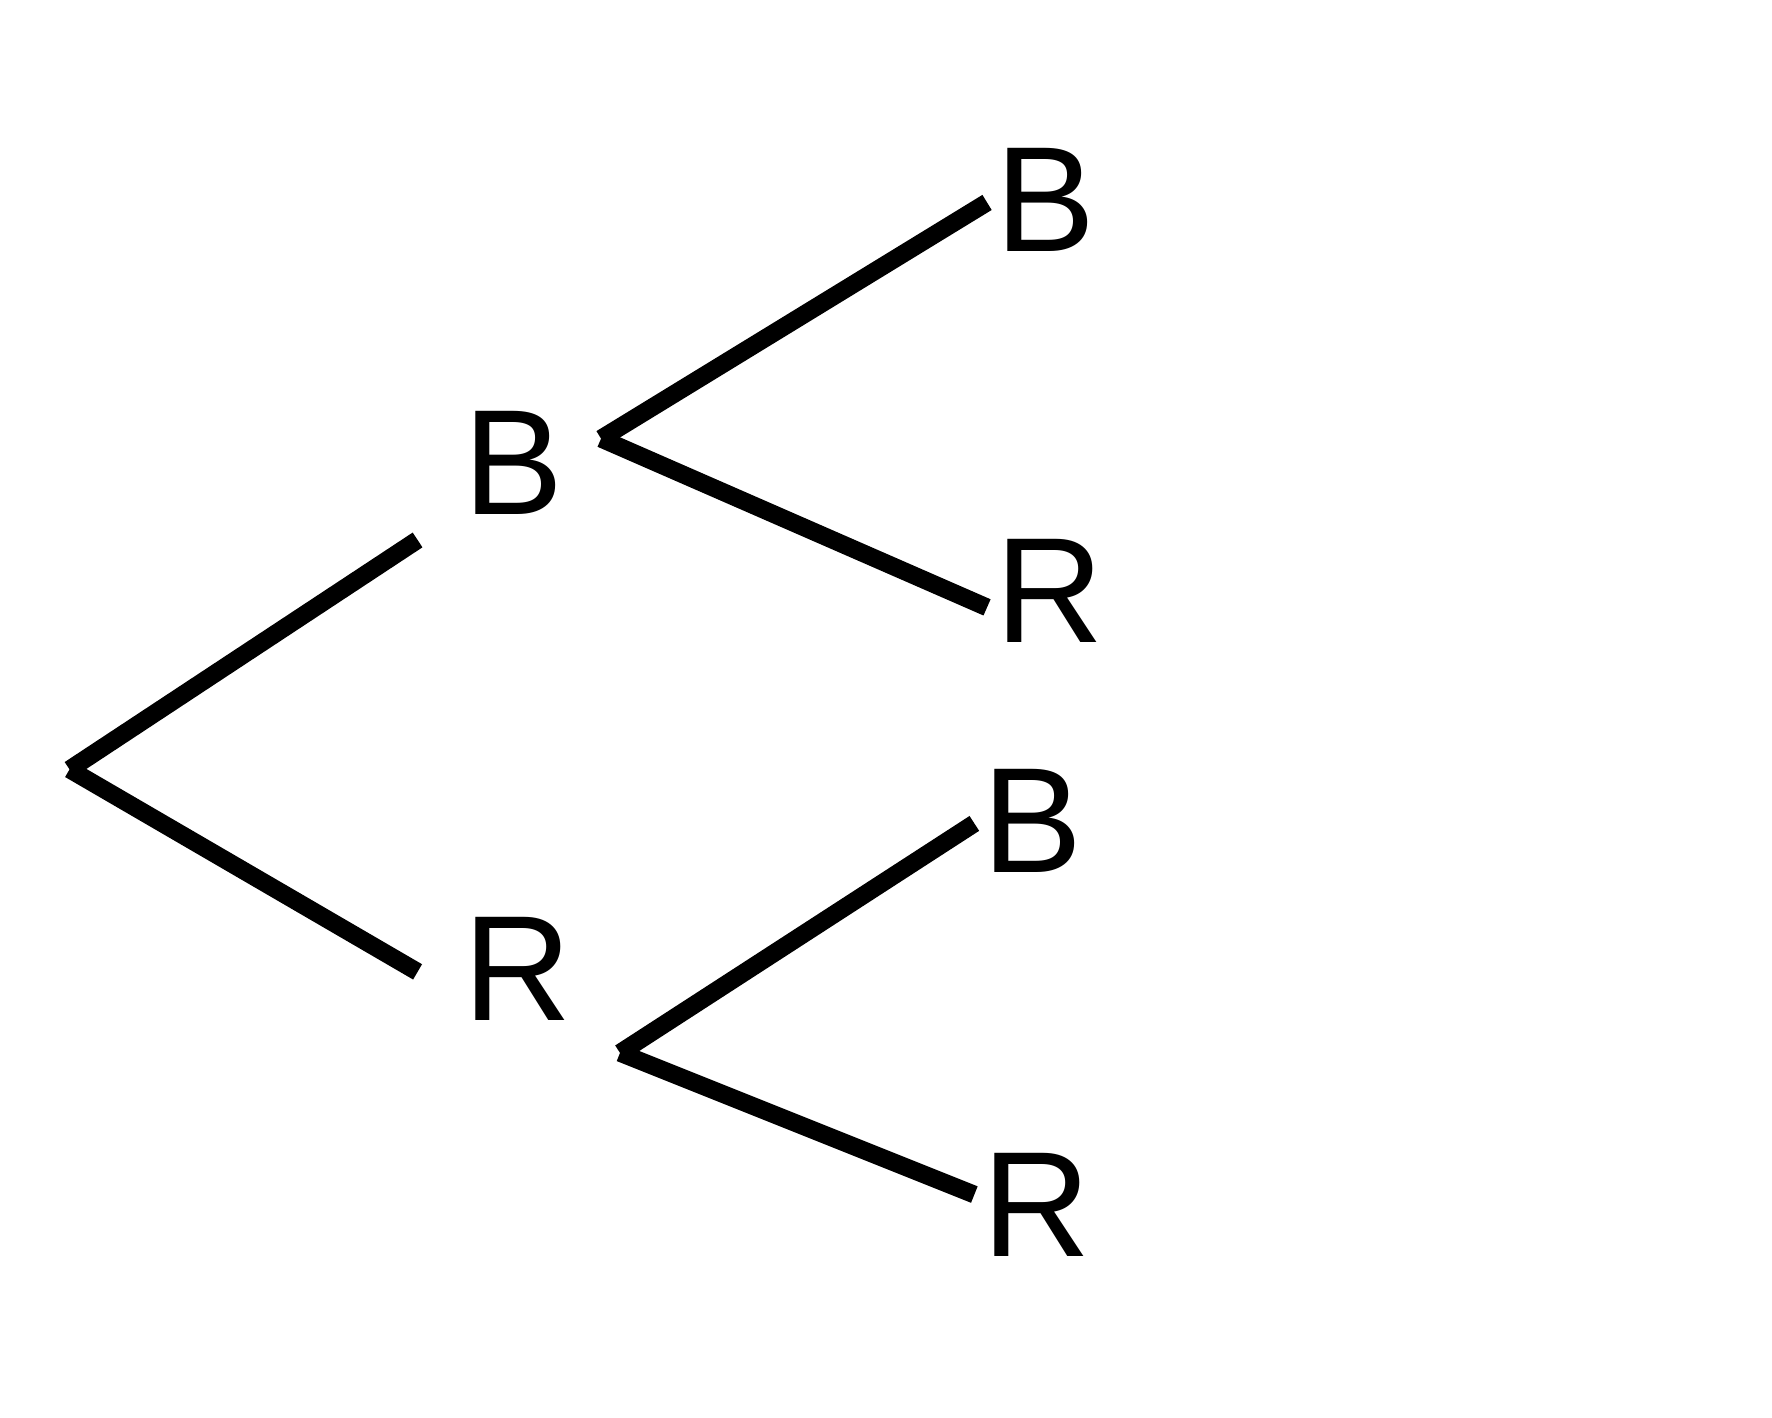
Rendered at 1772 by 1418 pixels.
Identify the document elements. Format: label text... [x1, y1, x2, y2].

text_box R [449, 877, 608, 1086]
text_box R [968, 1113, 1127, 1323]
text_box B [449, 371, 576, 580]
text_box B [980, 107, 1108, 317]
text_box B [968, 728, 1095, 938]
text_box R [980, 499, 1139, 708]
